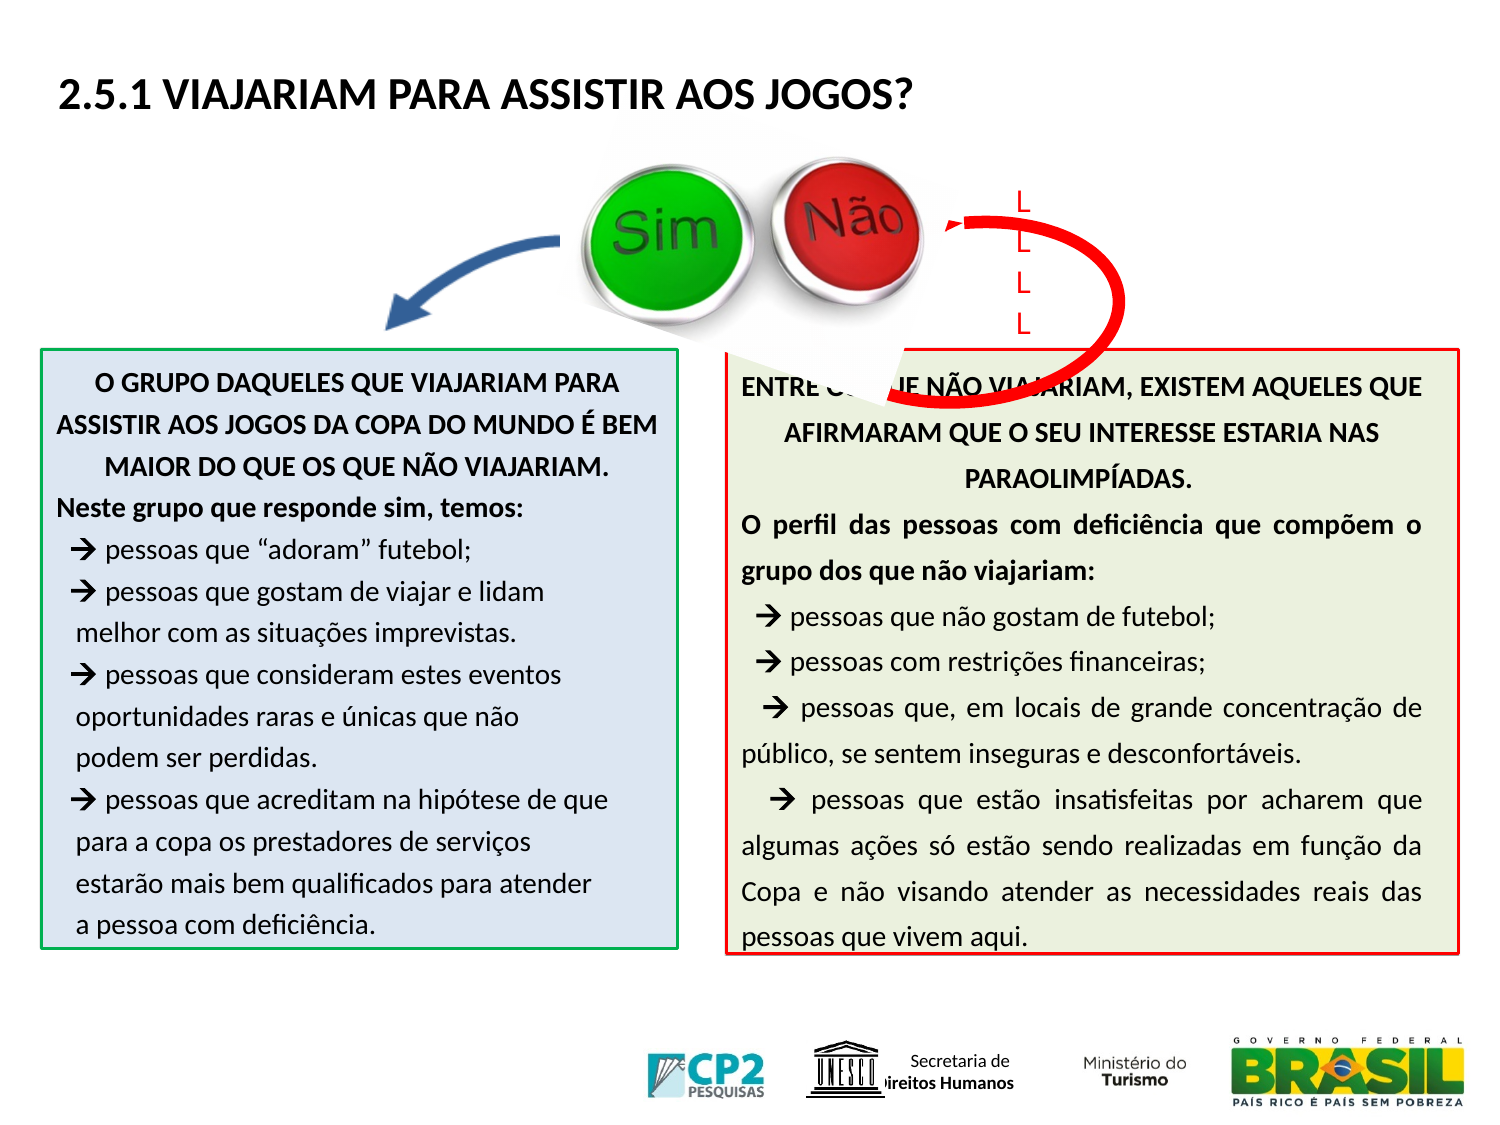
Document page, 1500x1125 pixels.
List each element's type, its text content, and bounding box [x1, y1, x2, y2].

picture [359, 126, 959, 407]
text_box O grupo daqueles que viajariam para assistir aos jogos da Copa do Mundo é bem maior do que os que não viajariam. Neste grupo que responde sim, temos:  pessoas que “adoram” futebol;  pessoas que gostam de viajar e lidam melhor com as situações imprevistas.  pessoas que consideram estes eventos oportunidades raras e únicas que não podem ser perdidas.  pessoas que acreditam na hipótese de que para a copa os prestadores de serviços estarão mais bem qualificados para atender a pessoa com deficiência. [41, 349, 678, 948]
text_box Entre os que não viajariam, existem aqueles que afirmaram que o seu interesse estaria nas paraolimpíadas. O perfil das pessoas com deficiência que compõem o grupo dos que não viajariam:  pessoas que não gostam de futebol;  pessoas com restrições financeiras;  pessoas que, em locais de grande concentração de público, se sentem inseguras e desconfortáveis.  pessoas que estão insatisfeitas por acharem que algumas ações só estão sendo realizadas em função da Copa e não visando atender as necessidades reais das pessoas que vivem aqui. [726, 349, 1459, 954]
text_box 2.5.1 Viajariam para assistir aos jogos? [43, 29, 930, 126]
